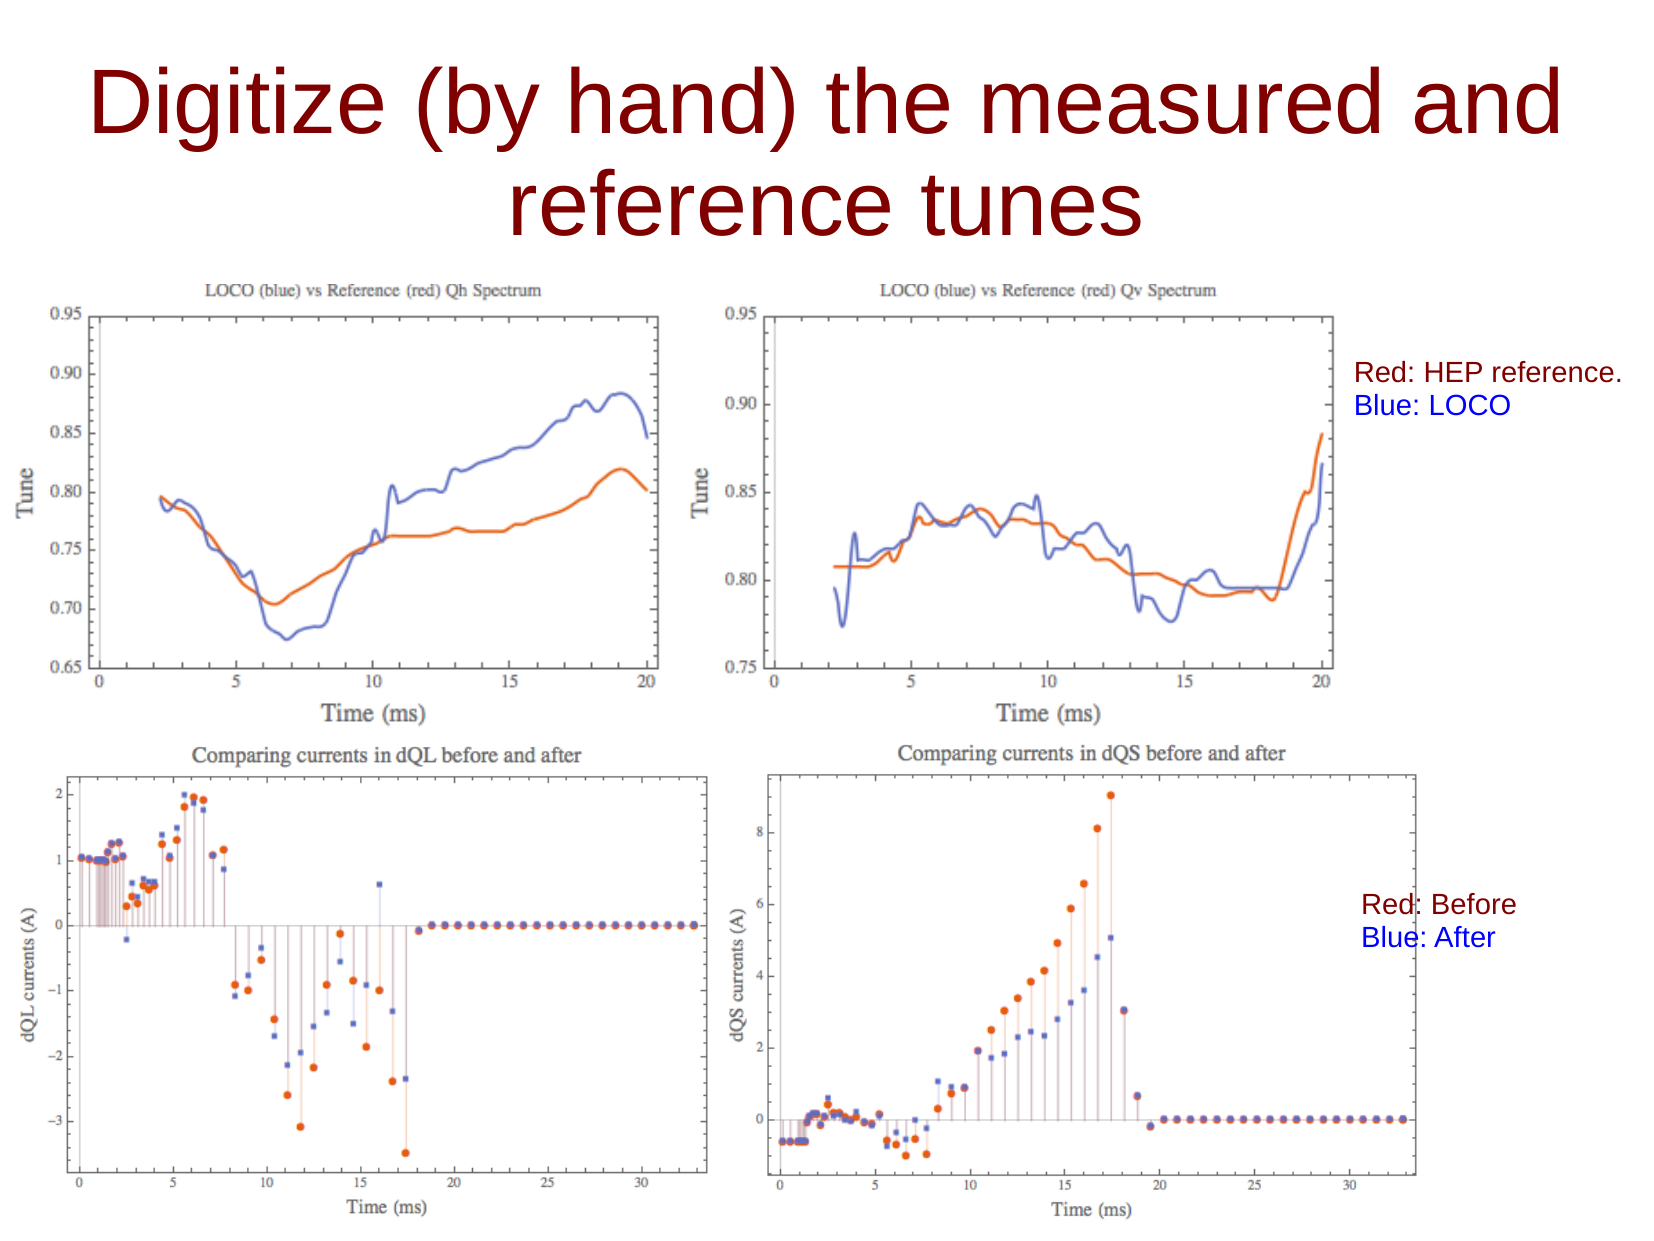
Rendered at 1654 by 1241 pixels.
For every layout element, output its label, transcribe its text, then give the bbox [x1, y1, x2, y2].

text_box Red: Before Blue: After [1346, 880, 1650, 961]
title Digitize (by hand) the measured and reference tunes [82, 49, 1571, 257]
text_box Red: HEP reference. Blue: LOCO [1338, 348, 1643, 429]
picture [20, 746, 709, 1219]
picture [15, 284, 661, 729]
picture [729, 744, 1418, 1223]
picture [690, 284, 1336, 729]
